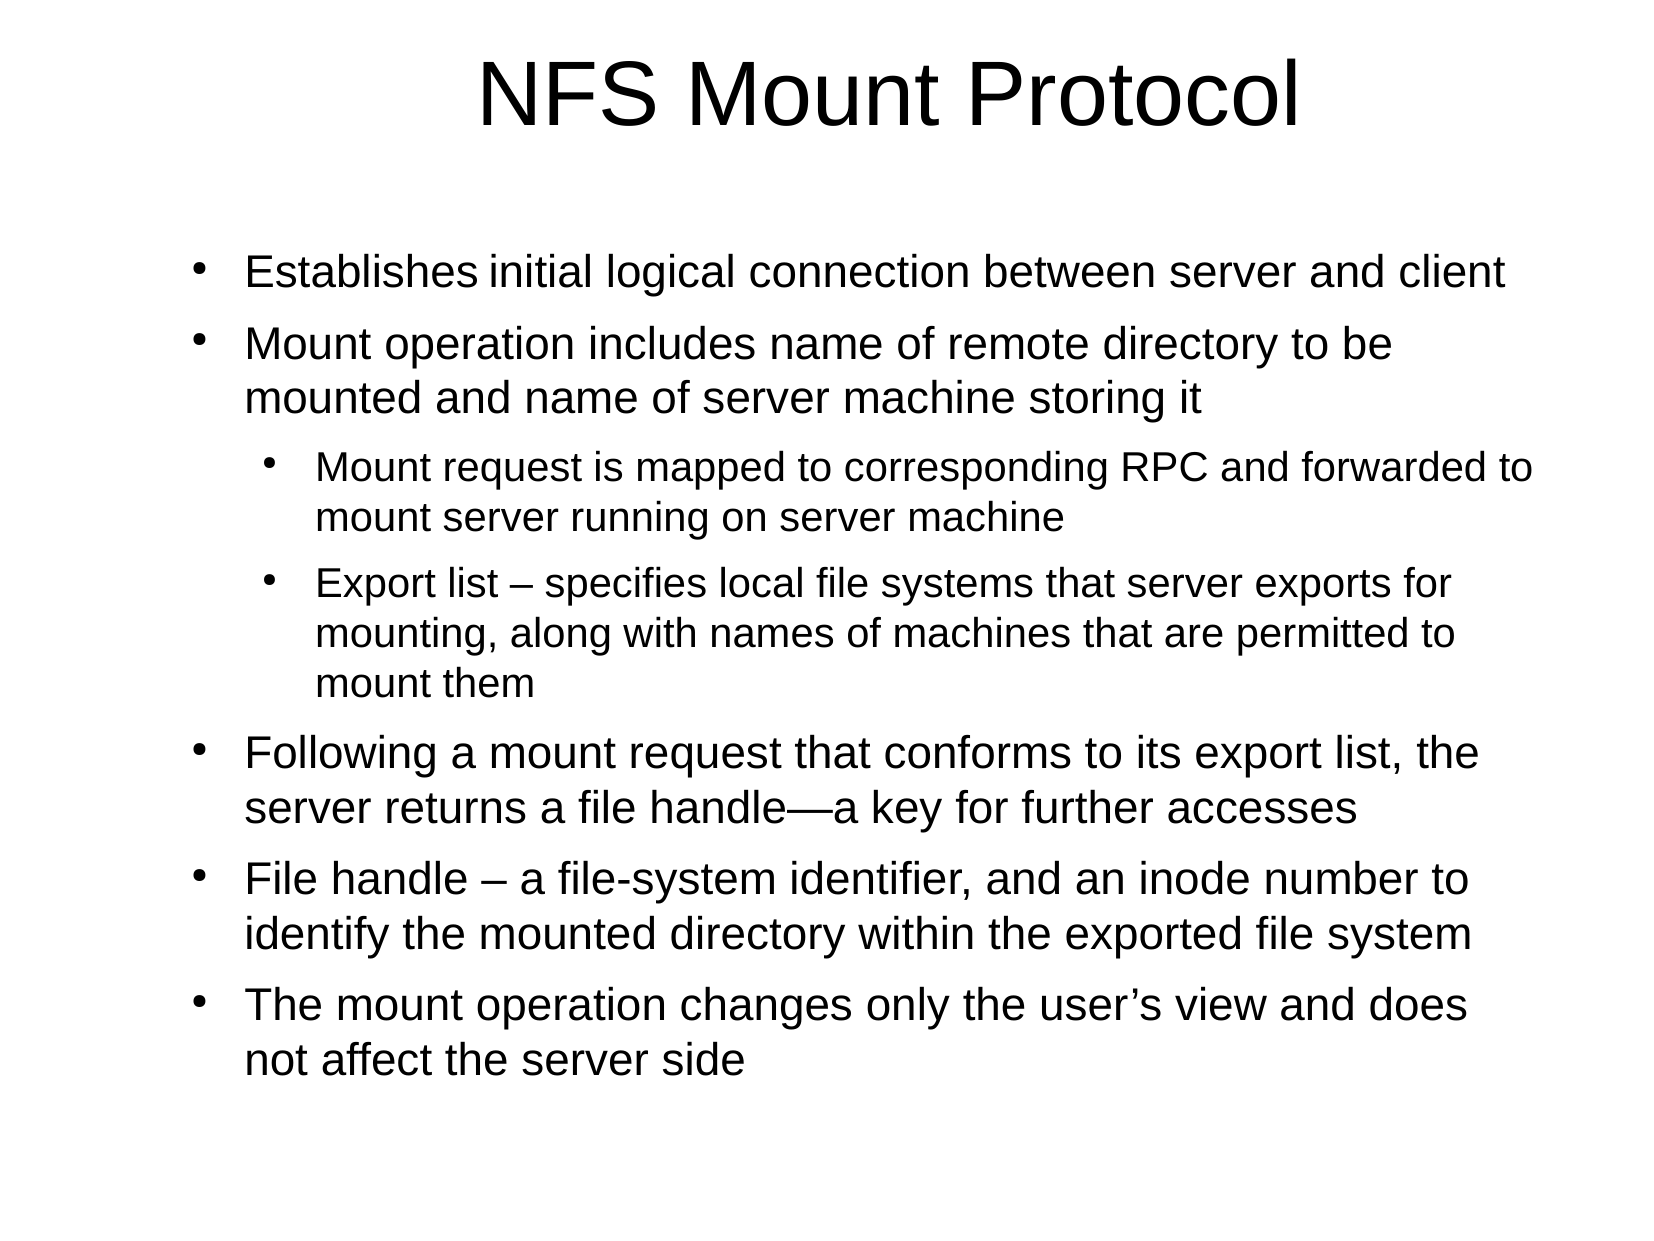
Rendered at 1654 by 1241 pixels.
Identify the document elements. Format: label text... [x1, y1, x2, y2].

title NFS Mount Protocol [176, 22, 1571, 155]
list Establishes initial logical connection between server and client Mount operation includes name of remote directory to be mounted and name of server machine storing it Mount request is mapped to corresponding RPC and forwarded to mount server running on server machine Export list – specifies local file systems that server exports for mounting, along with names of machines that are permitted to mount them Following a mount request that conforms to its export list, the server returns a file handle—a key for further accesses File handle – a file-system identifier, and an inode number to identify the mounted directory within the exported file system The mount operation changes only the user’s view and does not affect the server side [152, 231, 1557, 1115]
